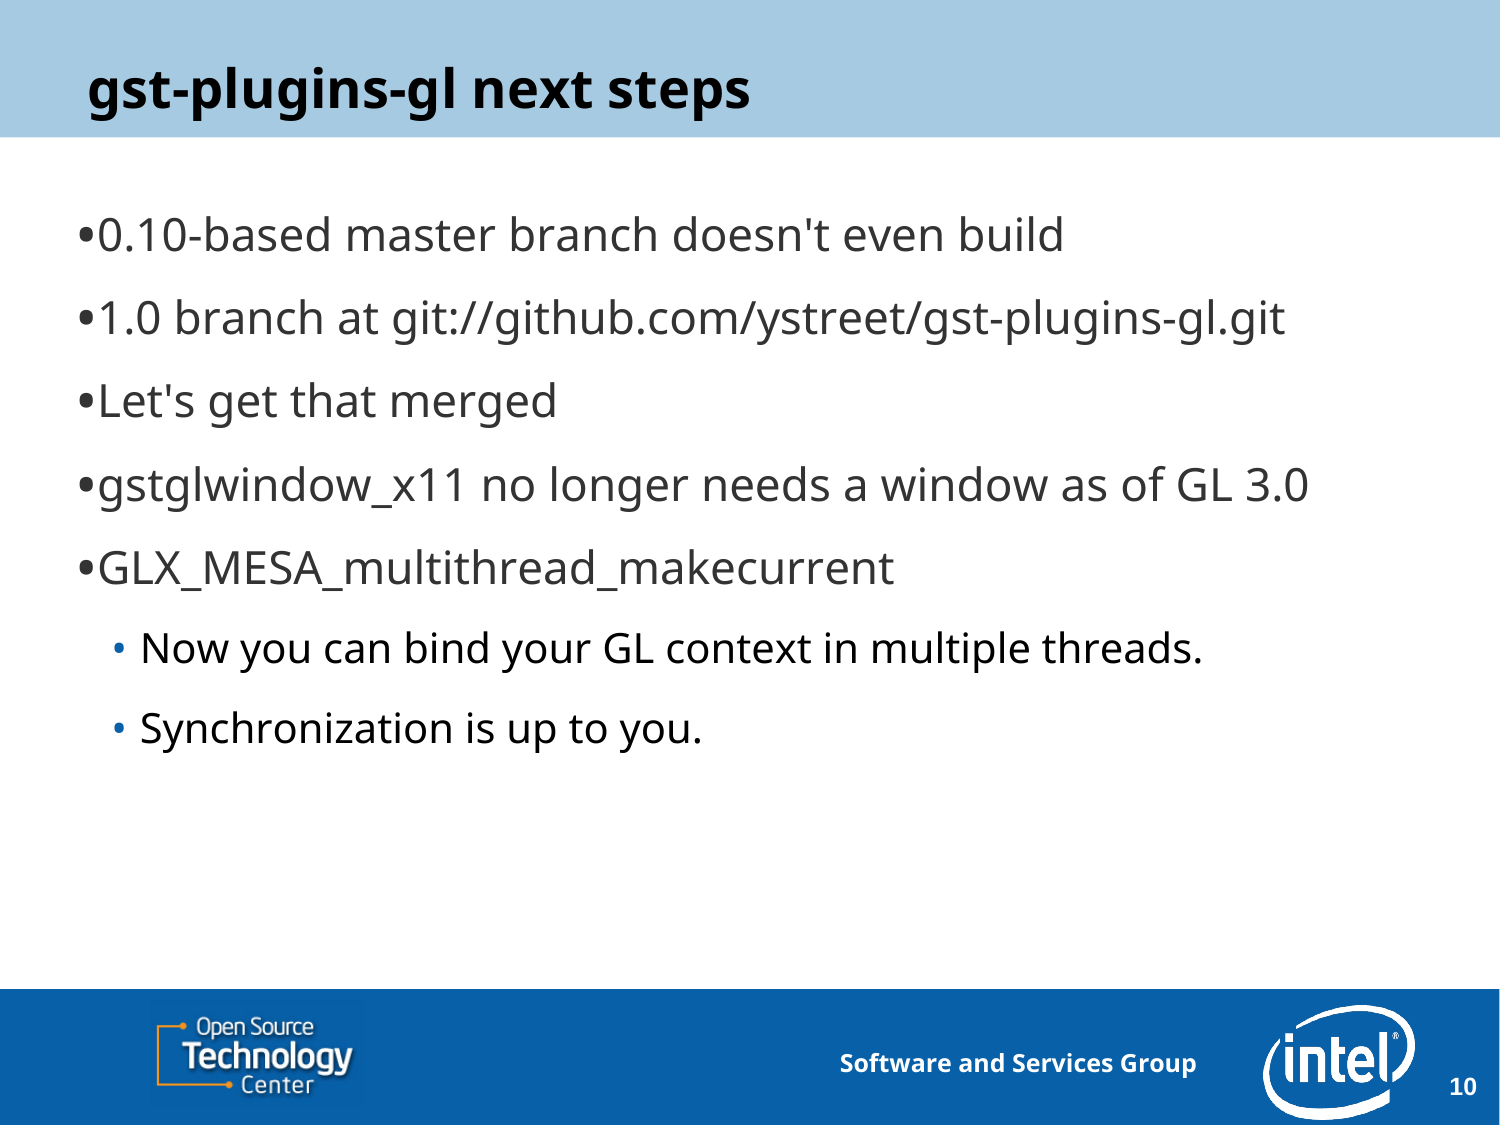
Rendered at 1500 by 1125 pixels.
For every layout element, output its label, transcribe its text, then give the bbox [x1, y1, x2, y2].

title gst-plugins-gl next steps [87, 37, 1446, 138]
list 0.10-based master branch doesn't even build 1.0 branch at git://github.com/ystreet/gst-plugins-gl.git Let's get that merged gstglwindow_x11 no longer needs a window as of GL 3.0 GLX_MESA_multithread_makecurrent Now you can bind your GL context in multiple threads. Synchronization is up to you. [74, 202, 1425, 945]
picture [150, 999, 365, 1106]
picture [1263, 1005, 1415, 1120]
